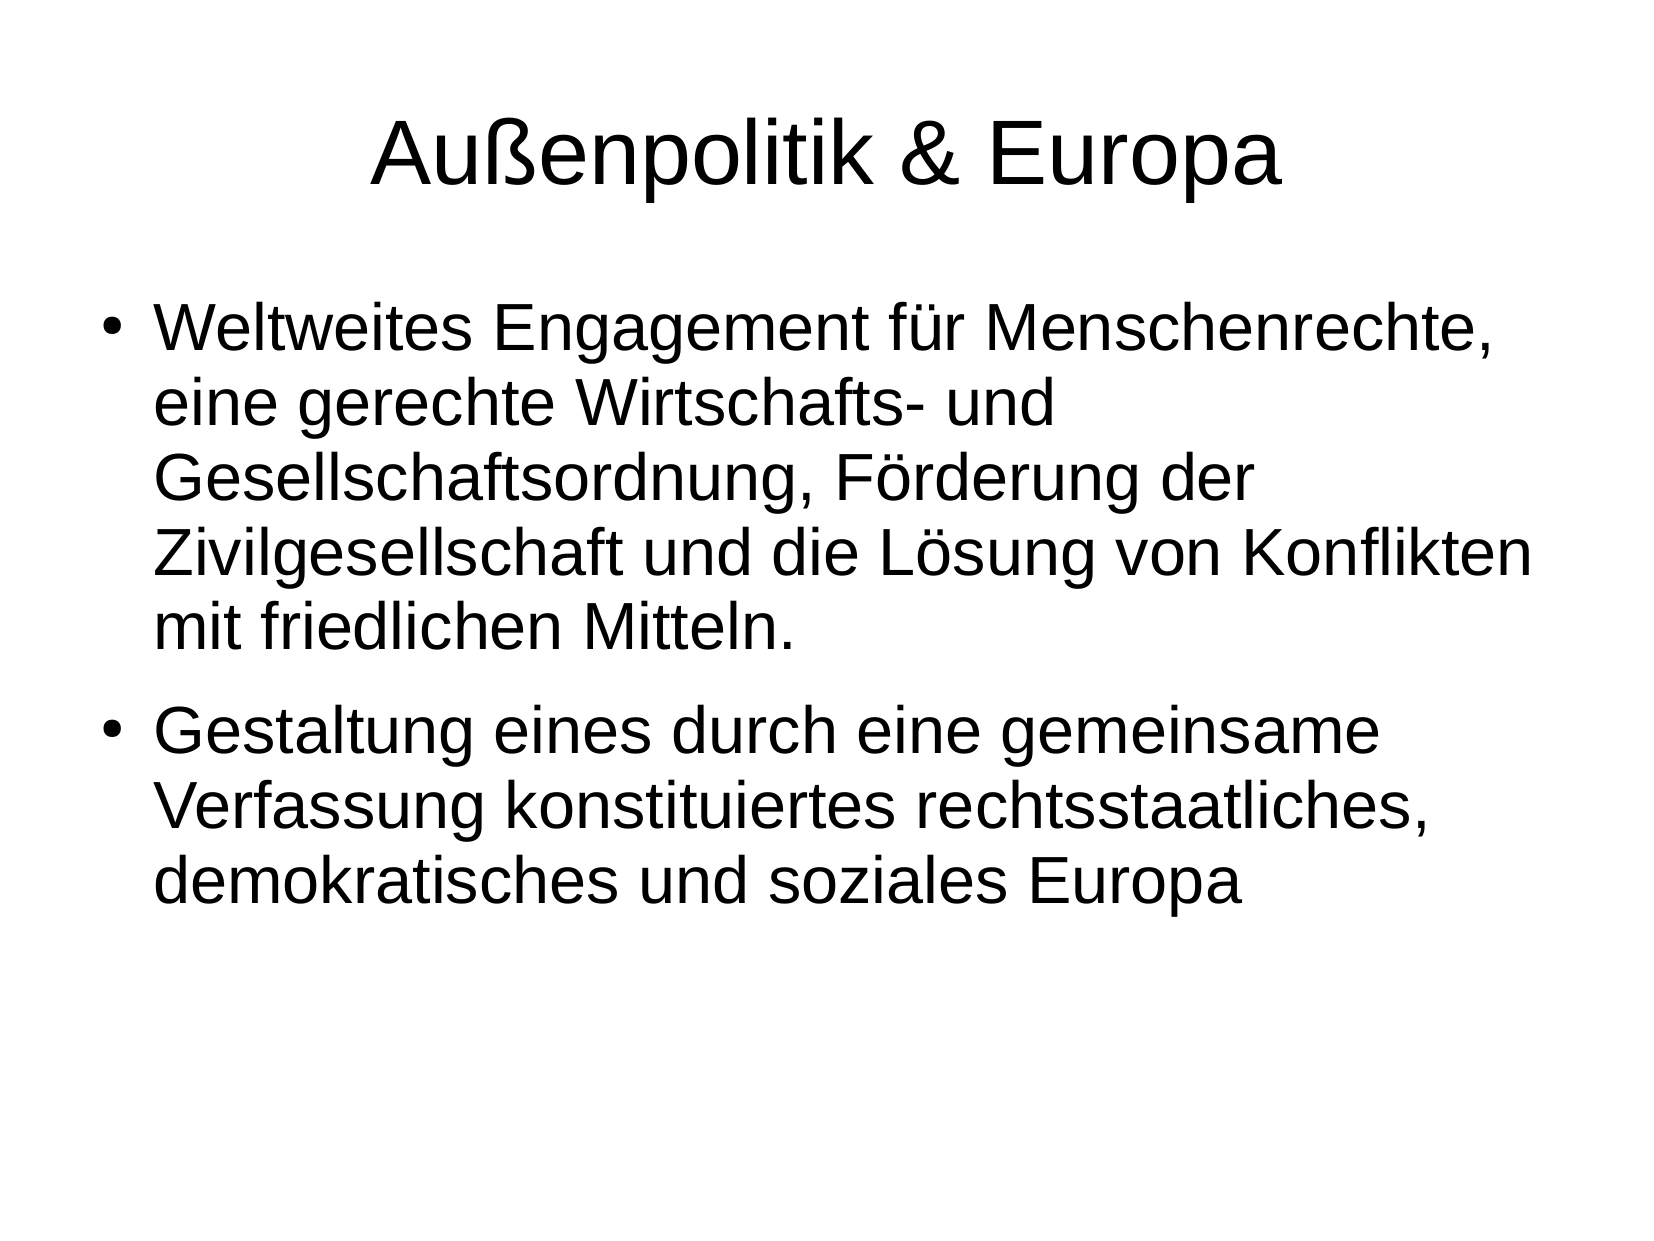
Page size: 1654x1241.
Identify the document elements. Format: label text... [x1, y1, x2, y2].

list Weltweites Engagement für Menschenrechte, eine gerechte Wirtschafts- und Gesellschaftsordnung, Förderung der Zivilgesellschaft und die Lösung von Konflikten mit friedlichen Mitteln. Gestaltung eines durch eine gemeinsame Verfassung konstituiertes rechtsstaatliches, demokratisches und soziales Europa [82, 290, 1571, 1109]
title Außenpolitik & Europa [82, 49, 1571, 257]
